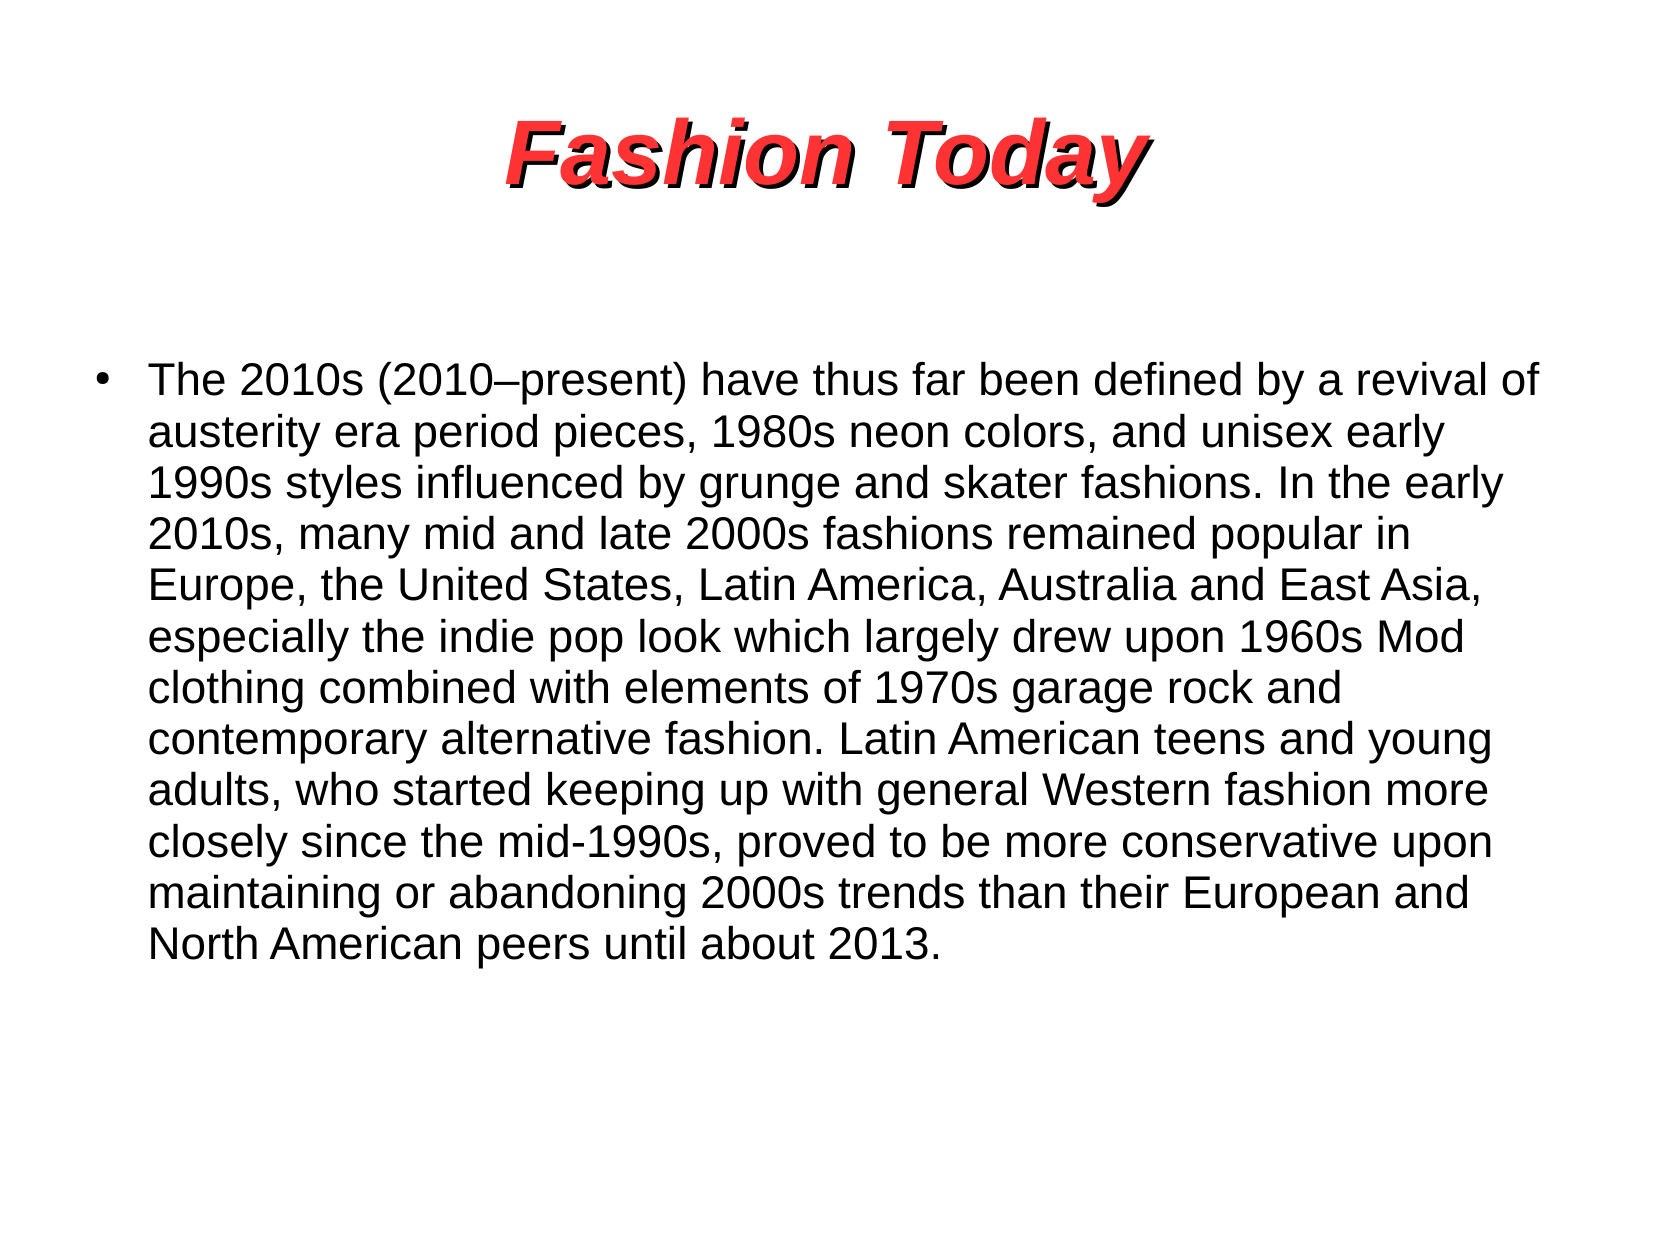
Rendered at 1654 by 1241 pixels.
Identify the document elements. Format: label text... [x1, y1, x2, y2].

title Fashion Today [82, 49, 1571, 257]
list The 2010s (2010–present) have thus far been defined by a revival of austerity era period pieces, 1980s neon colors, and unisex early 1990s styles influenced by grunge and skater fashions. In the early 2010s, many mid and late 2000s fashions remained popular in Europe, the United States, Latin America, Australia and East Asia, especially the indie pop look which largely drew upon 1960s Mod clothing combined with elements of 1970s garage rock and contemporary alternative fashion. Latin American teens and young adults, who started keeping up with general Western fashion more closely since the mid-1990s, proved to be more conservative upon maintaining or abandoning 2000s trends than their European and North American peers until about 2013. [76, 354, 1565, 1173]
